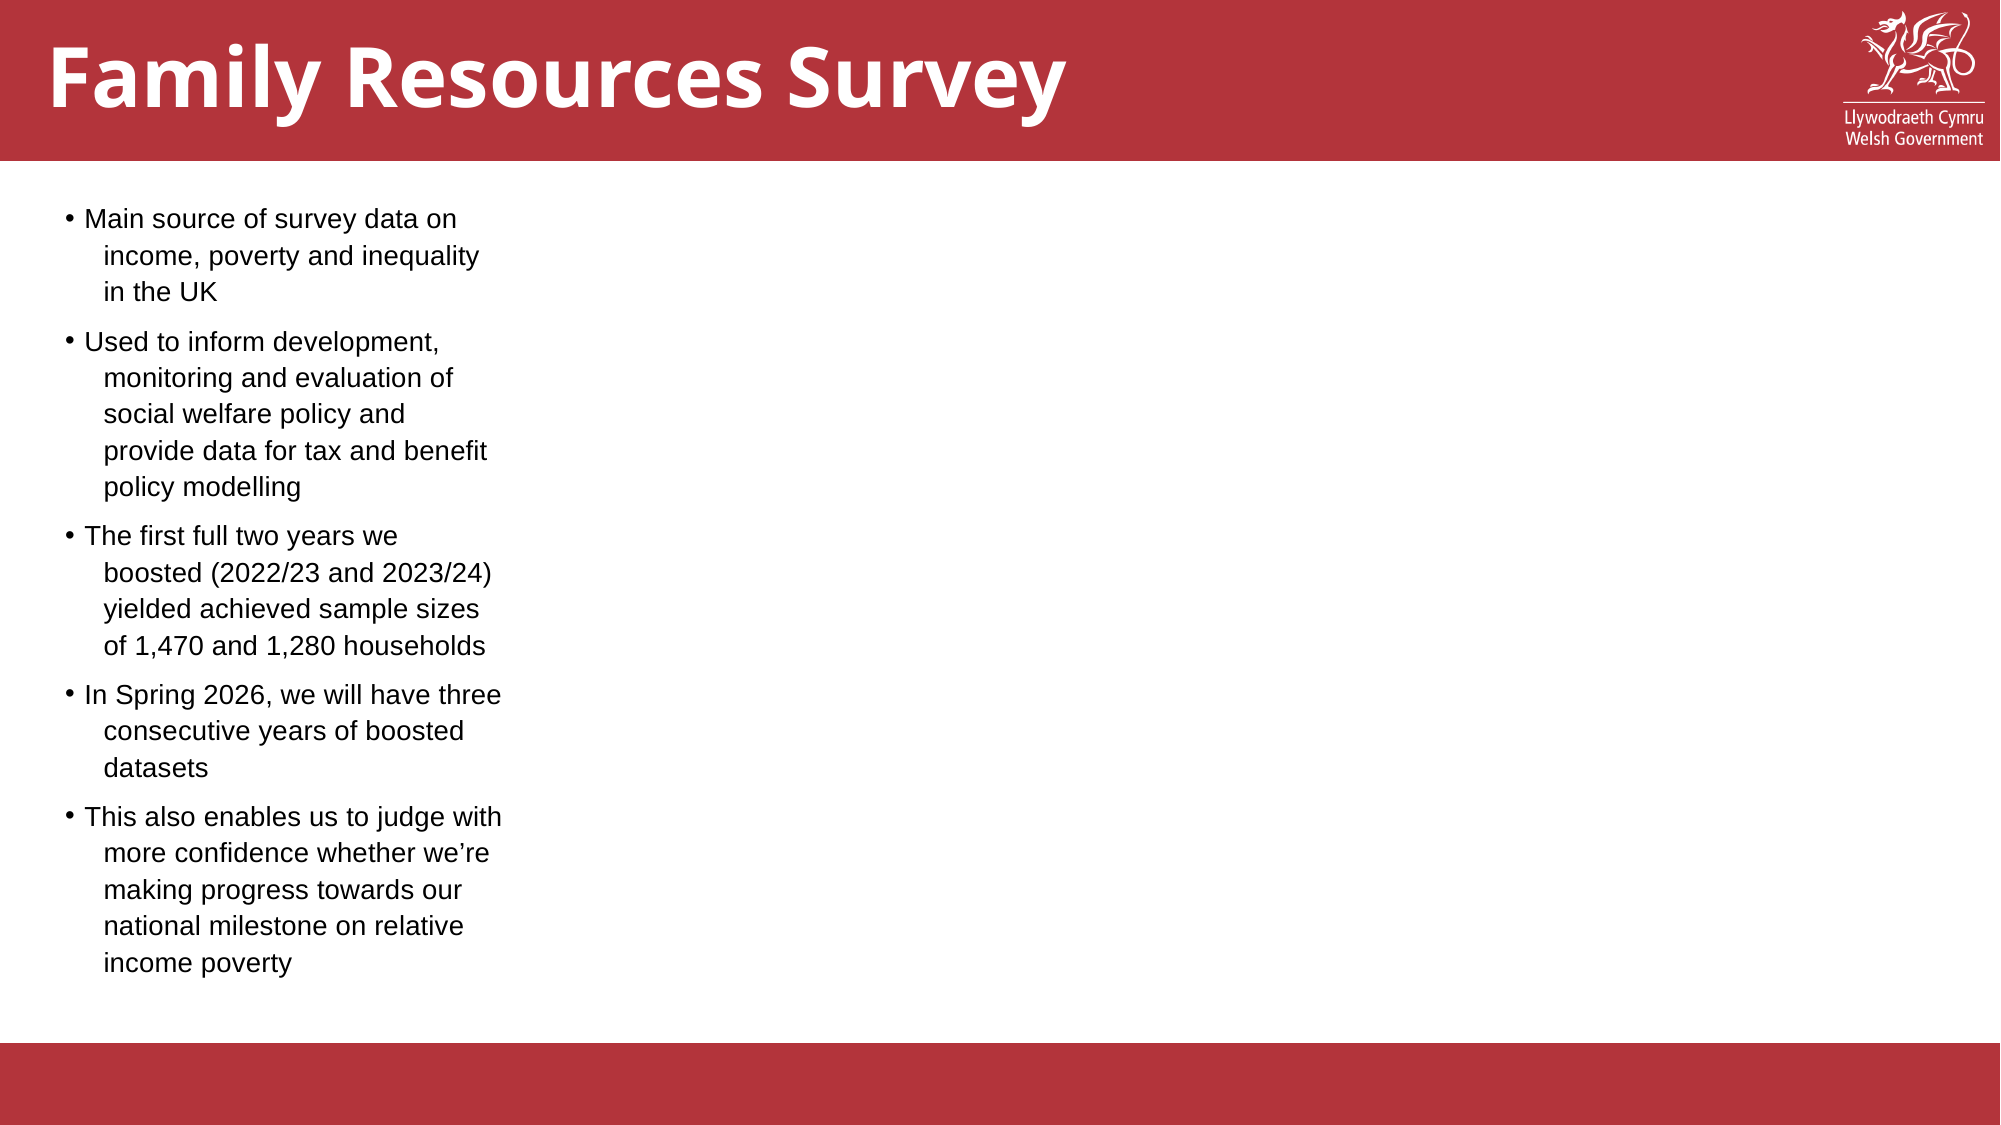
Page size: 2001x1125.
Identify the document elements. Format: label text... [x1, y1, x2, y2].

title Family Resources Survey [31, 27, 1757, 134]
list Main source of survey data on income, poverty and inequality in the UK Used to inform development, monitoring and evaluation of social welfare policy and provide data for tax and benefit policy modelling The first full two years we boosted (2022/23 and 2023/24) yielded achieved sample sizes of 1,470 and 1,280 households In Spring 2026, we will have three consecutive years of boosted datasets This also enables us to judge with more confidence whether we’re making progress towards our national milestone on relative income poverty [50, 190, 1918, 1047]
